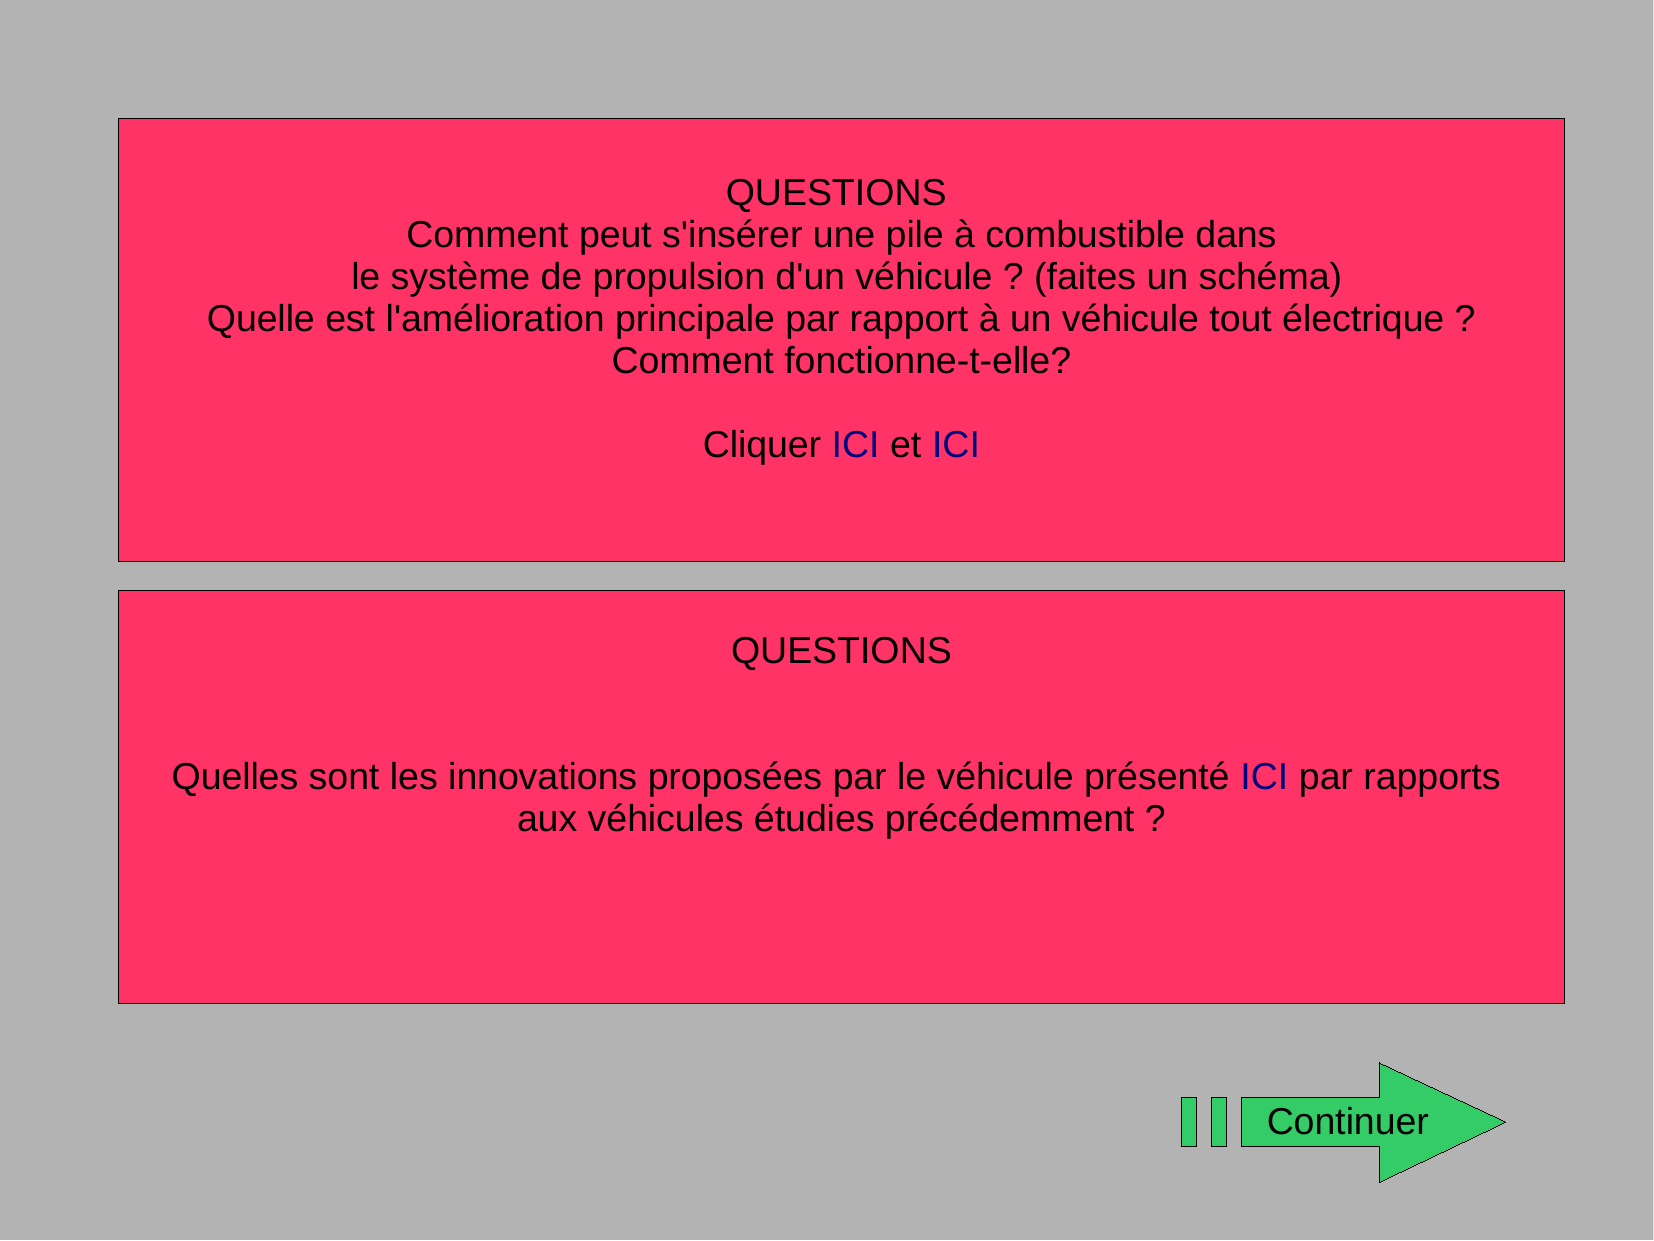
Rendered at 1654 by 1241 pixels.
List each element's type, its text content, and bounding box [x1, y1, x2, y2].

text_box QUESTIONS Quelles sont les innovations proposées par le véhicule présenté ICI par rapports aux véhicules étudies précédemment ? [118, 590, 1565, 1004]
text_box Continuer [1241, 1062, 1506, 1183]
text_box Continuer [1181, 1097, 1197, 1147]
text_box Continuer [1211, 1097, 1227, 1147]
text_box QUESTIONS Comment peut s'insérer une pile à combustible dans le système de propulsion d'un véhicule ? (faites un schéma) Quelle est l'amélioration principale par rapport à un véhicule tout électrique ? Comment fonctionne-t-elle? Cliquer ICI et ICI [118, 118, 1565, 562]
